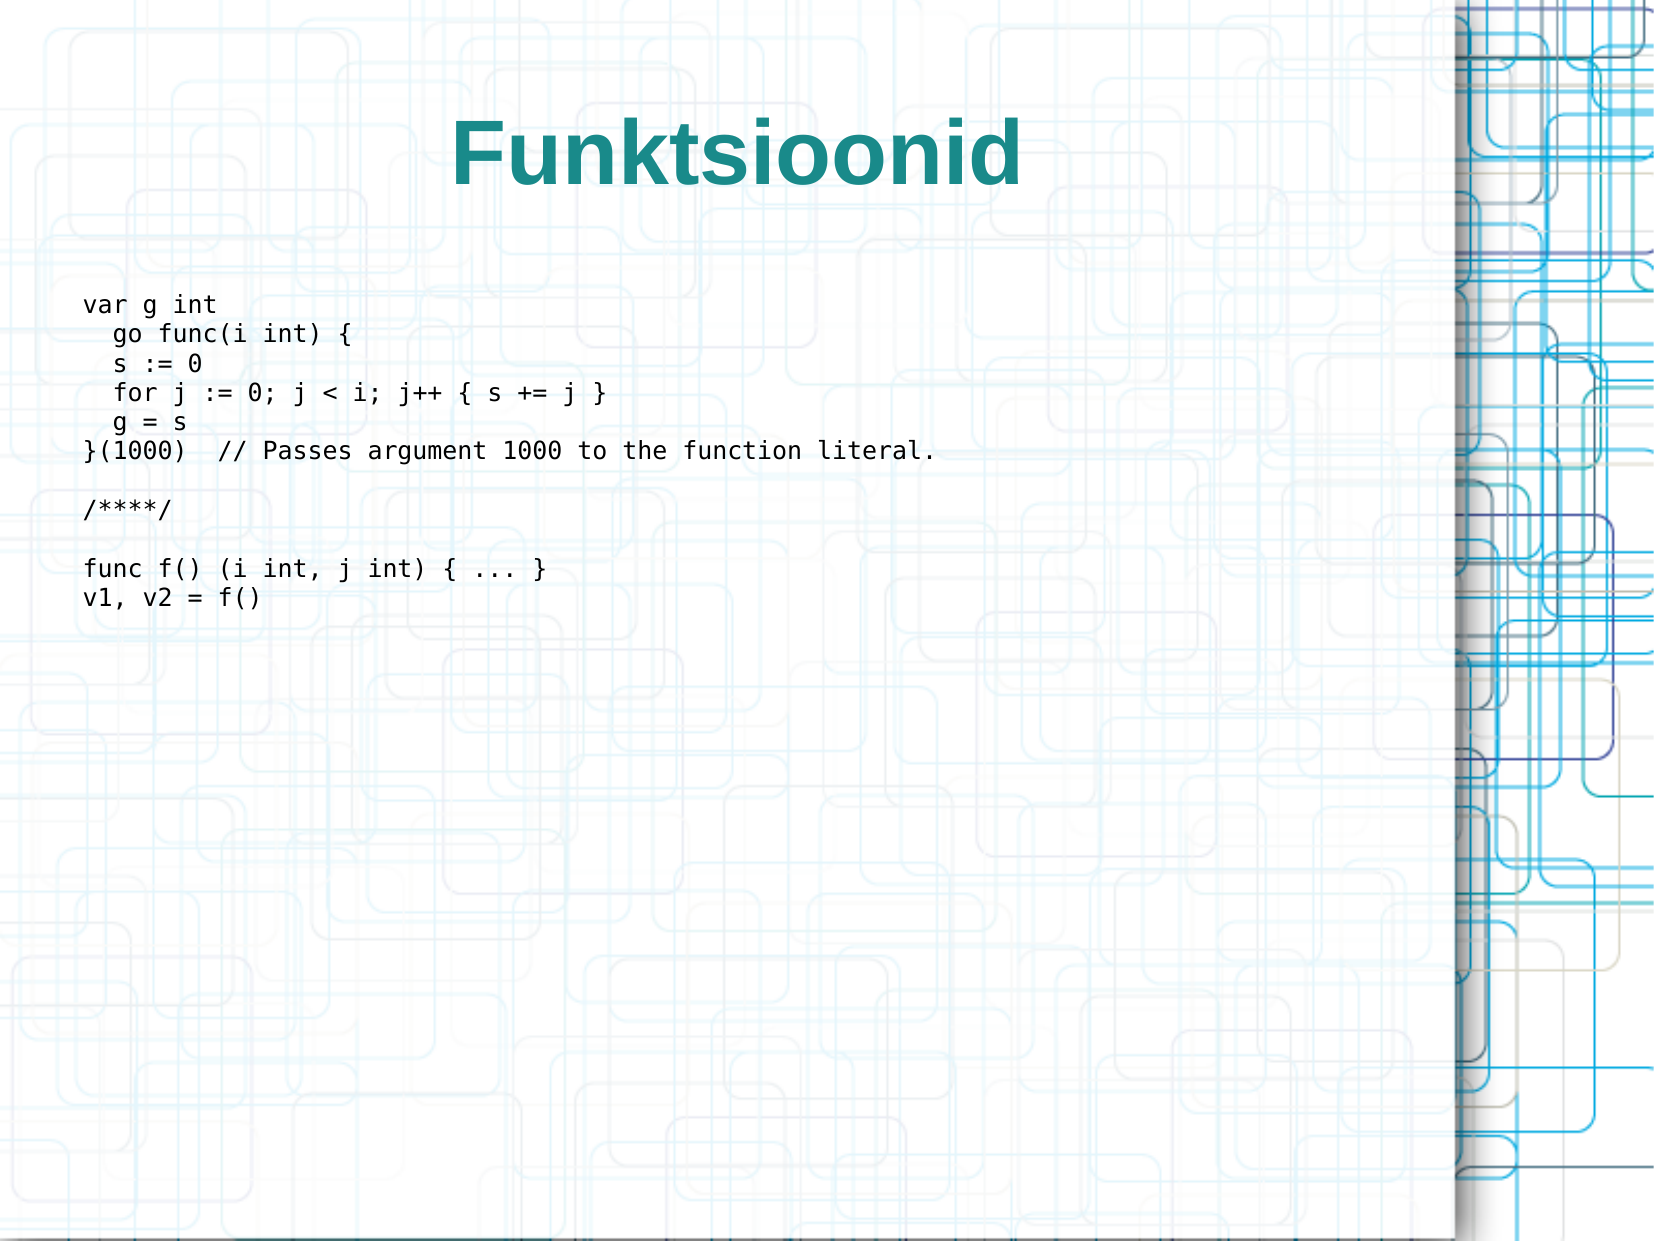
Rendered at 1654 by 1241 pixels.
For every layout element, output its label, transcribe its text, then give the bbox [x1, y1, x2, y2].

list var g int go func(i int) { s := 0 for j := 0; j < i; j++ { s += j } g = s }(1000) // Passes argument 1000 to the function literal. /****/ func f() (i int, j int) { ... } v1, v2 = f() [82, 290, 1418, 1094]
title Funktsioonid [59, 56, 1418, 250]
picture [0, 0, 1654, 1241]
